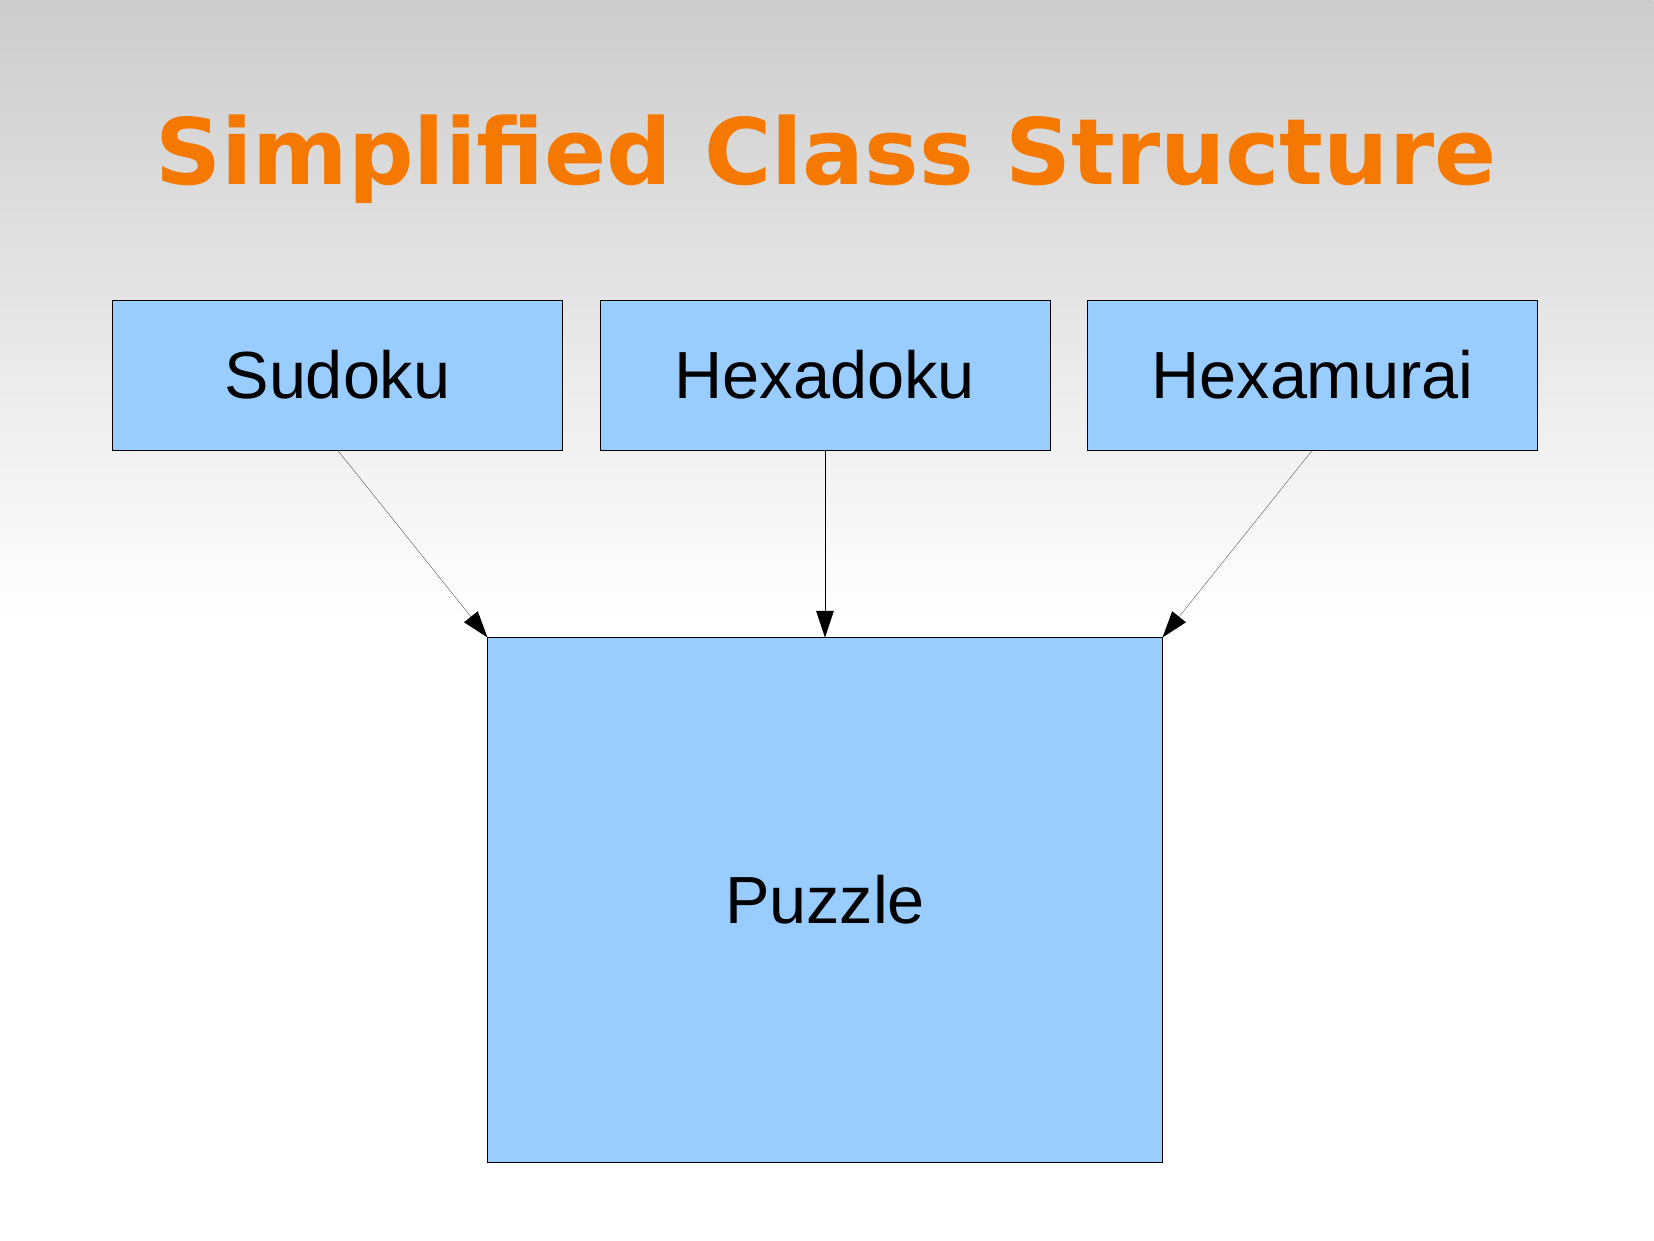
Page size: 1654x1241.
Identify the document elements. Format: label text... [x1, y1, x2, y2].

text_box Sudoku [112, 300, 563, 451]
text_box Puzzle [487, 637, 1163, 1163]
title Simplified Class Structure [82, 56, 1571, 250]
text_box Hexadoku [600, 300, 1051, 451]
text_box Hexamurai [1087, 300, 1538, 451]
